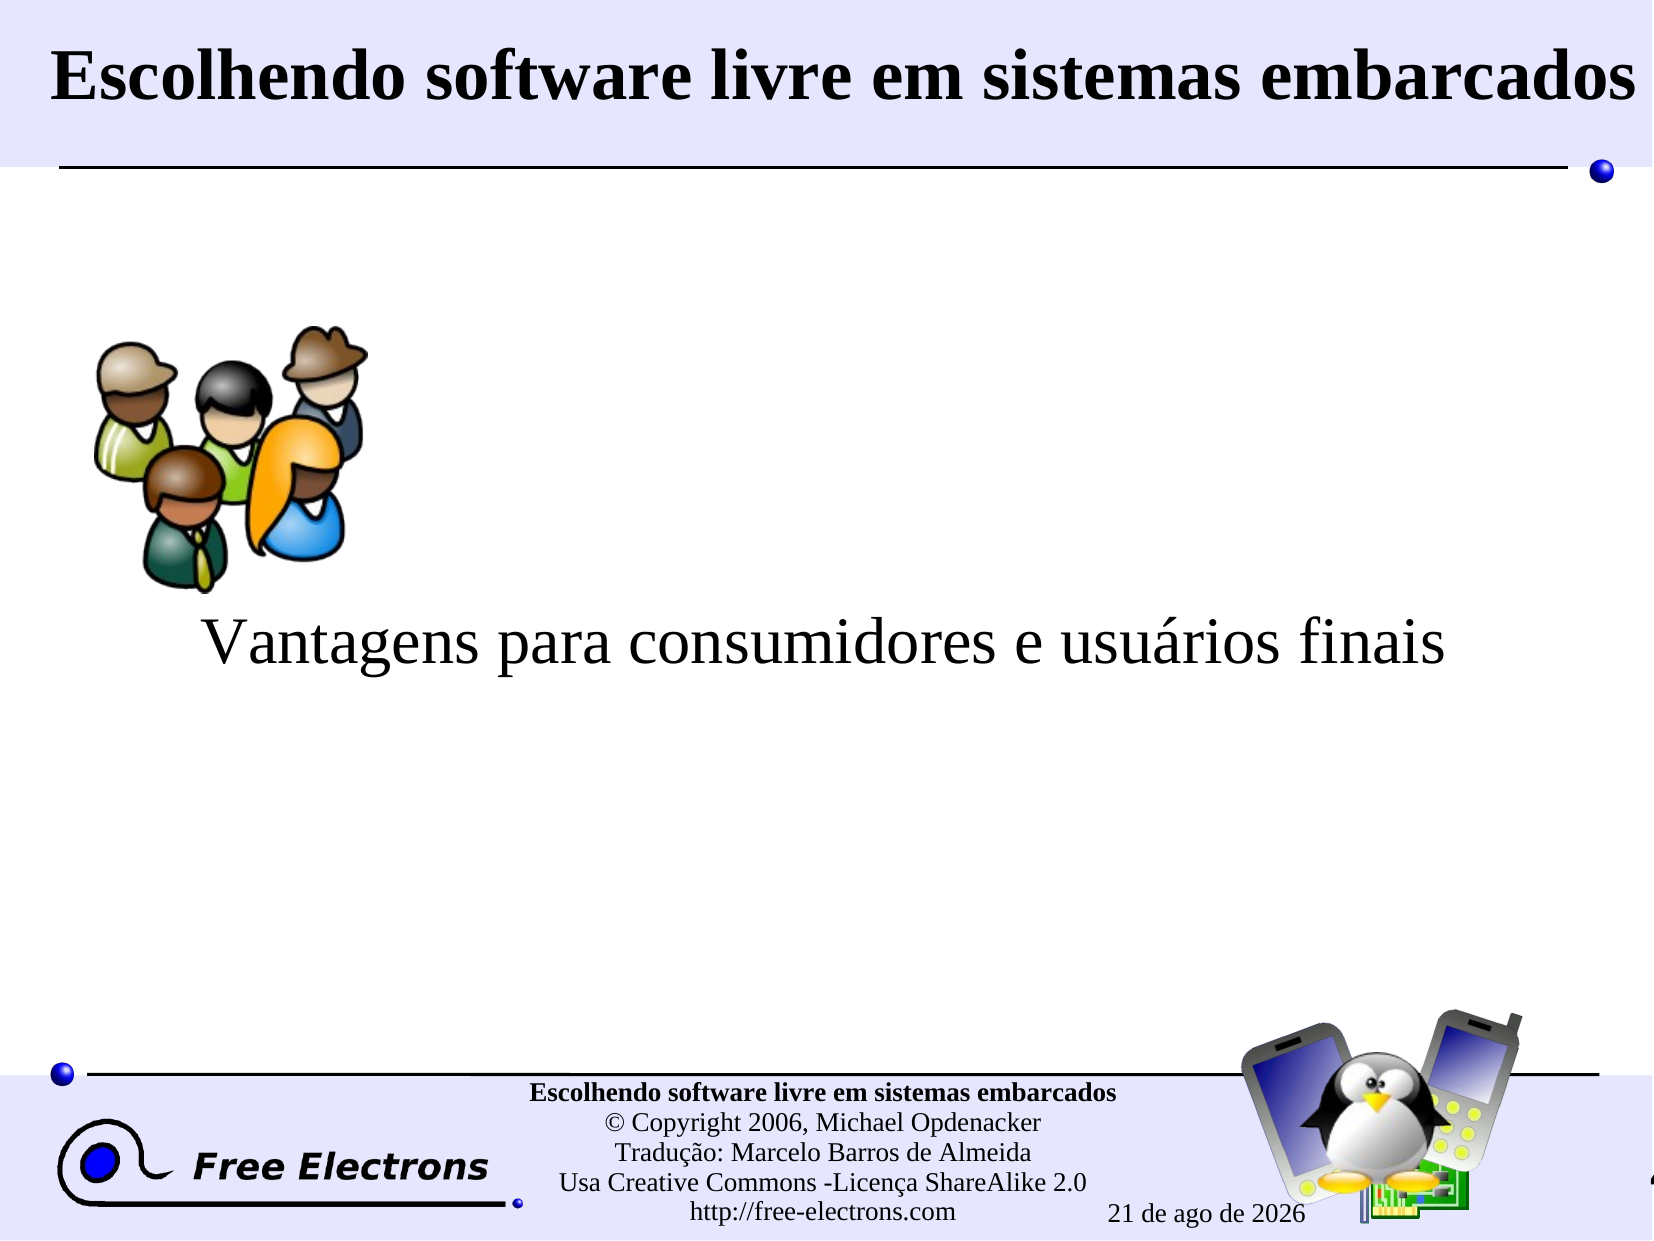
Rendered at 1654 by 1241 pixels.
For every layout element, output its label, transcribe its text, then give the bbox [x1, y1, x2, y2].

picture [94, 326, 368, 594]
subtitle Vantagens para consumidores e usuários finais [55, 216, 1558, 1067]
title Escolhendo software livre em sistemas embarcados [0, 18, 1653, 132]
picture [50, 1108, 527, 1216]
picture [1231, 1067, 1520, 1241]
